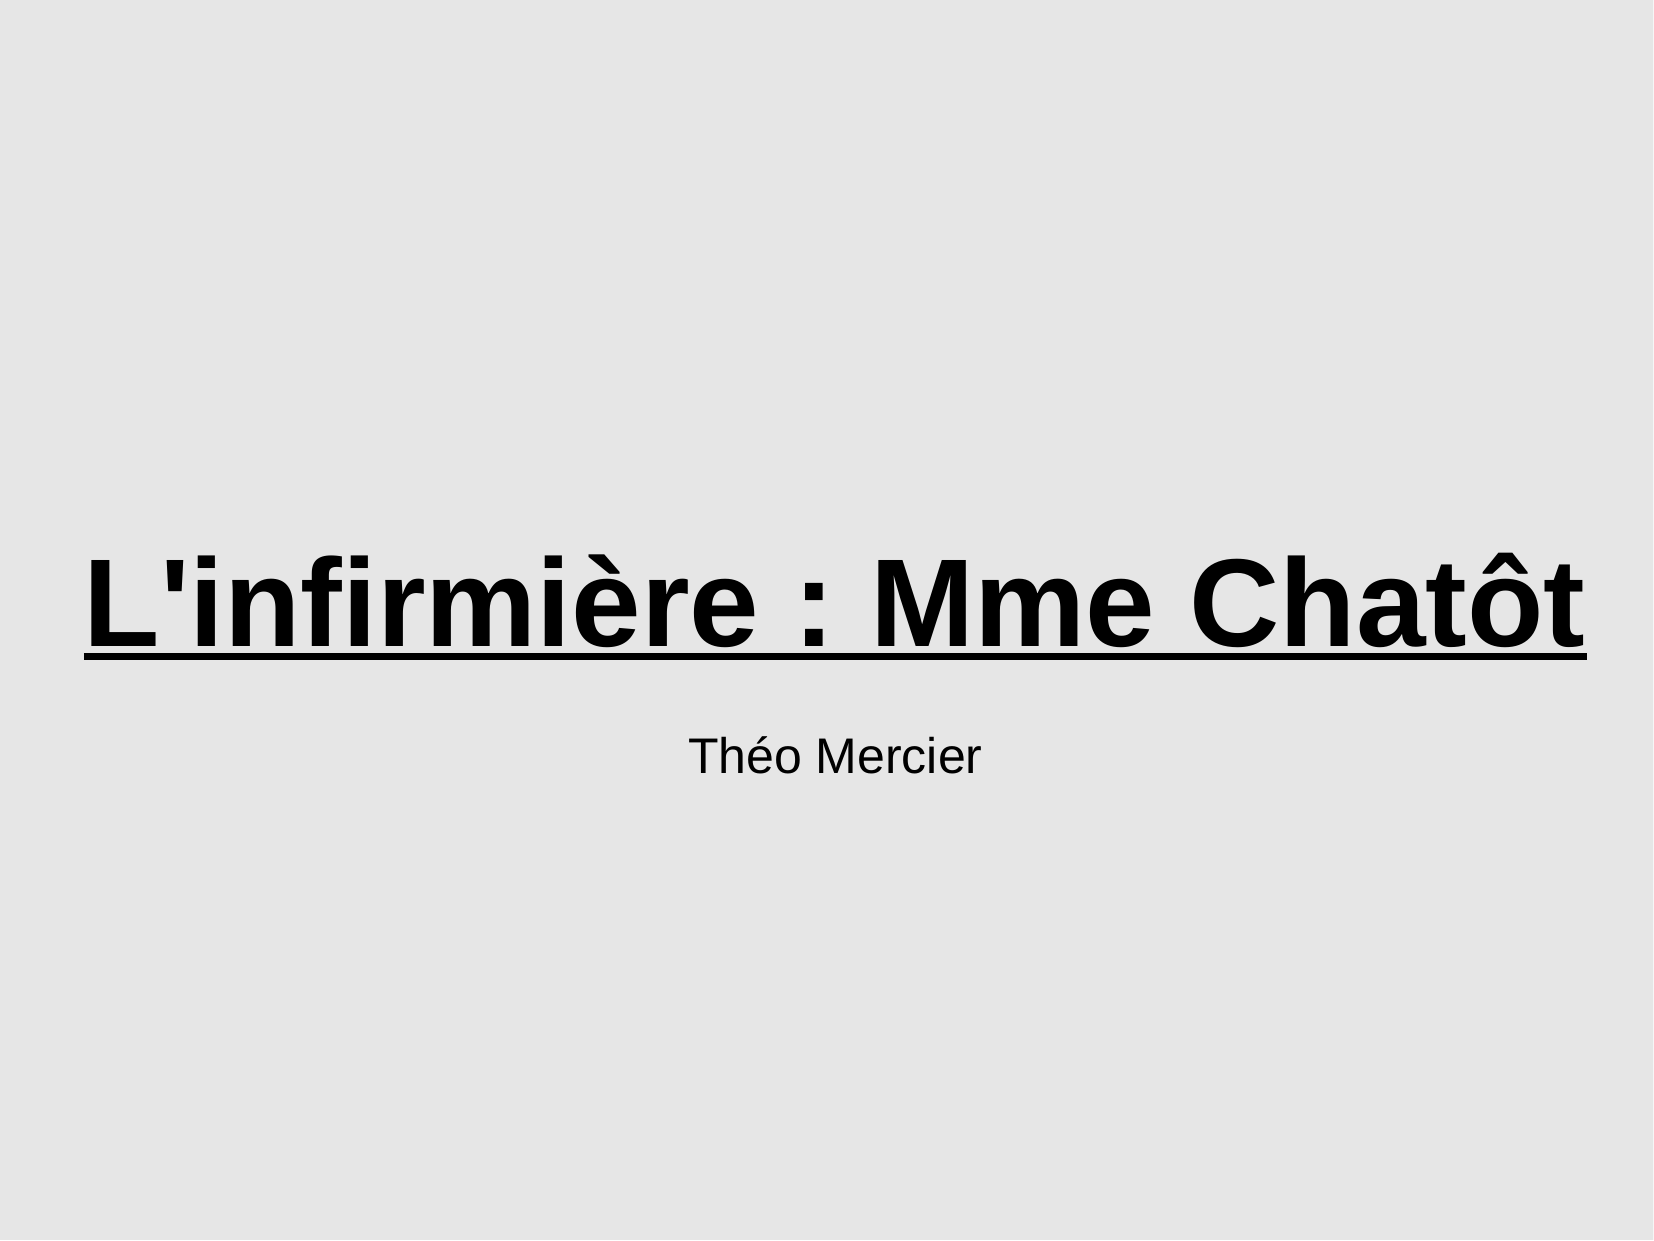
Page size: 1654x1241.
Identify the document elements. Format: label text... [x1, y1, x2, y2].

title L'infirmière : Mme Chatôt Théo Mercier [23, 533, 1648, 785]
